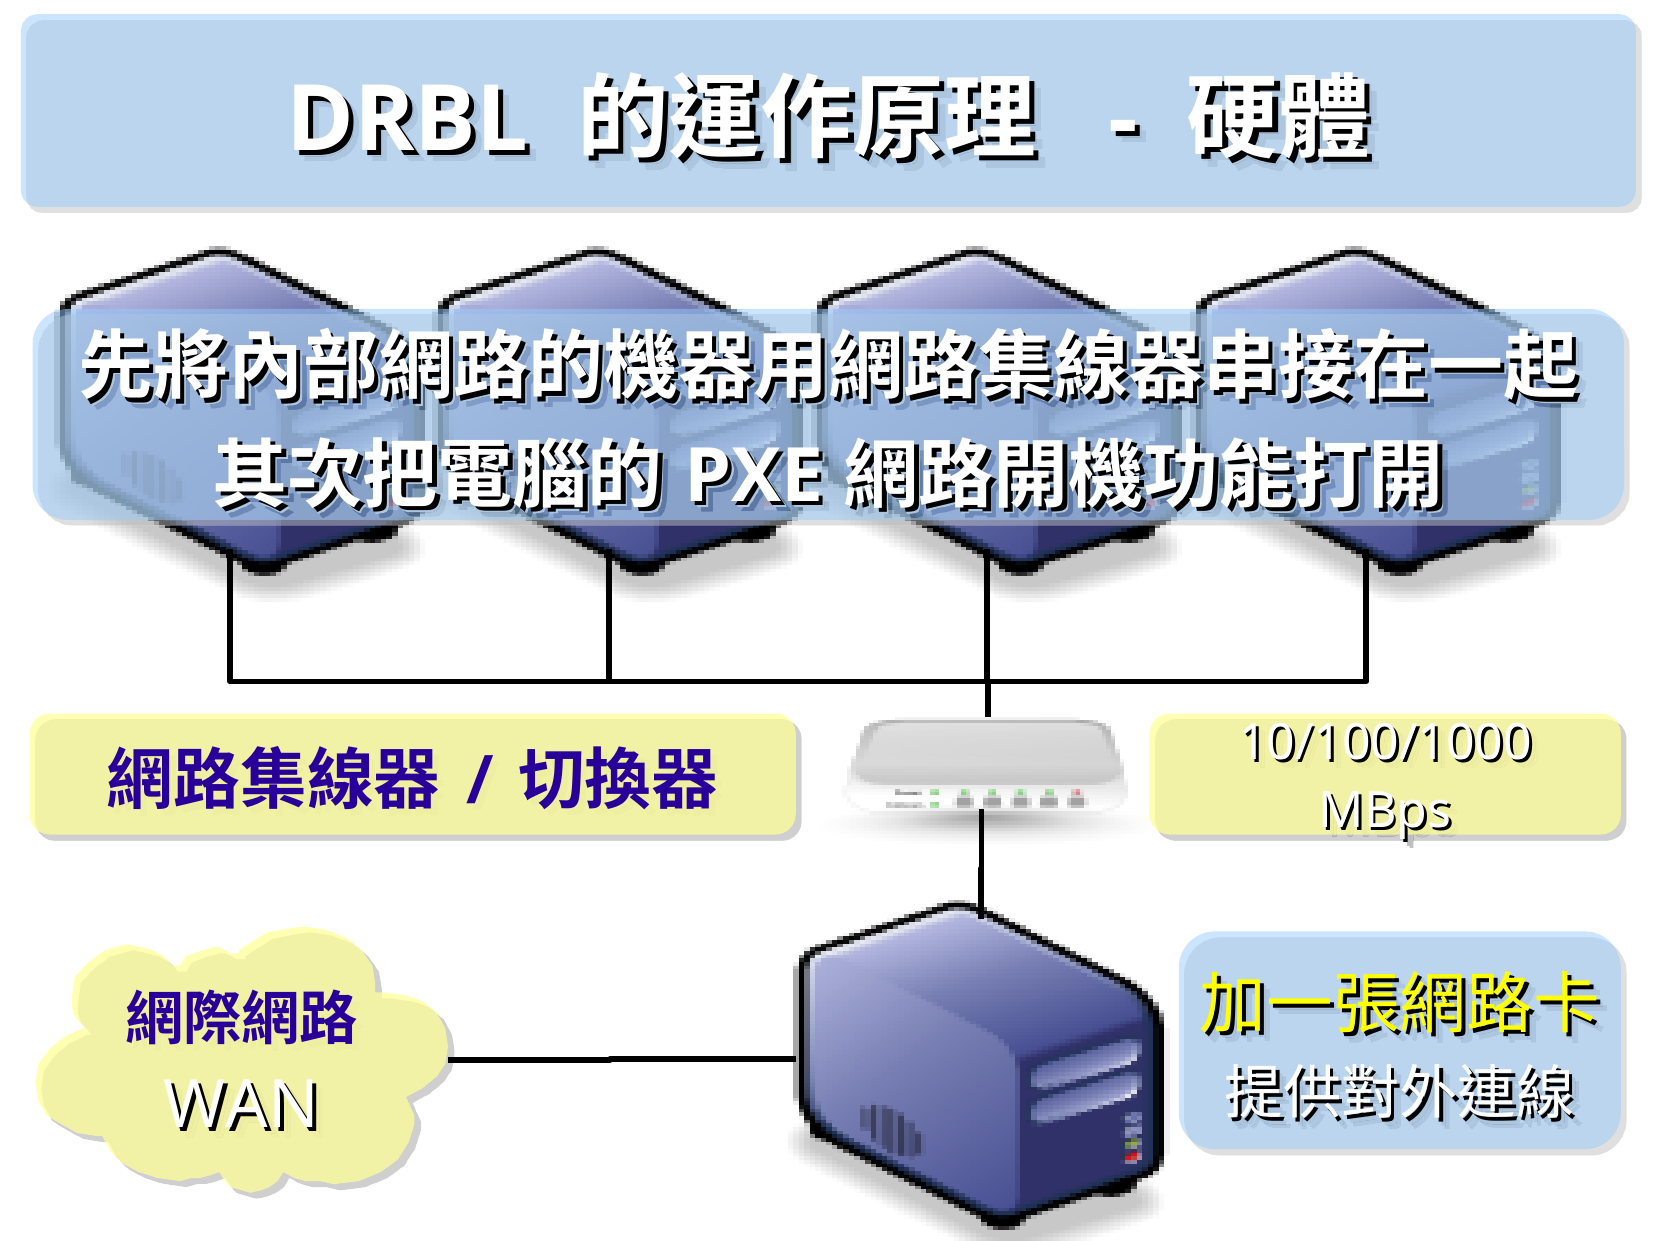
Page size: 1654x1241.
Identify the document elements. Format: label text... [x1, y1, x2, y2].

text_box DRBL 的運作原理 - 硬體 [20, 14, 1636, 207]
text_box 10/100/1000 MBps [1149, 713, 1621, 835]
picture [27, 236, 1606, 646]
text_box 網路集線器/切換器 [29, 713, 796, 835]
text_box 加一張網路卡 提供對外連線 [1178, 931, 1621, 1150]
picture [766, 889, 1209, 1241]
picture [812, 717, 1164, 848]
text_box 網際網路 WAN [35, 926, 449, 1193]
text_box 先將內部網路的機器用網路集線器串接在一起 其次把電腦的PXE網路開機功能打開 [32, 308, 1625, 520]
